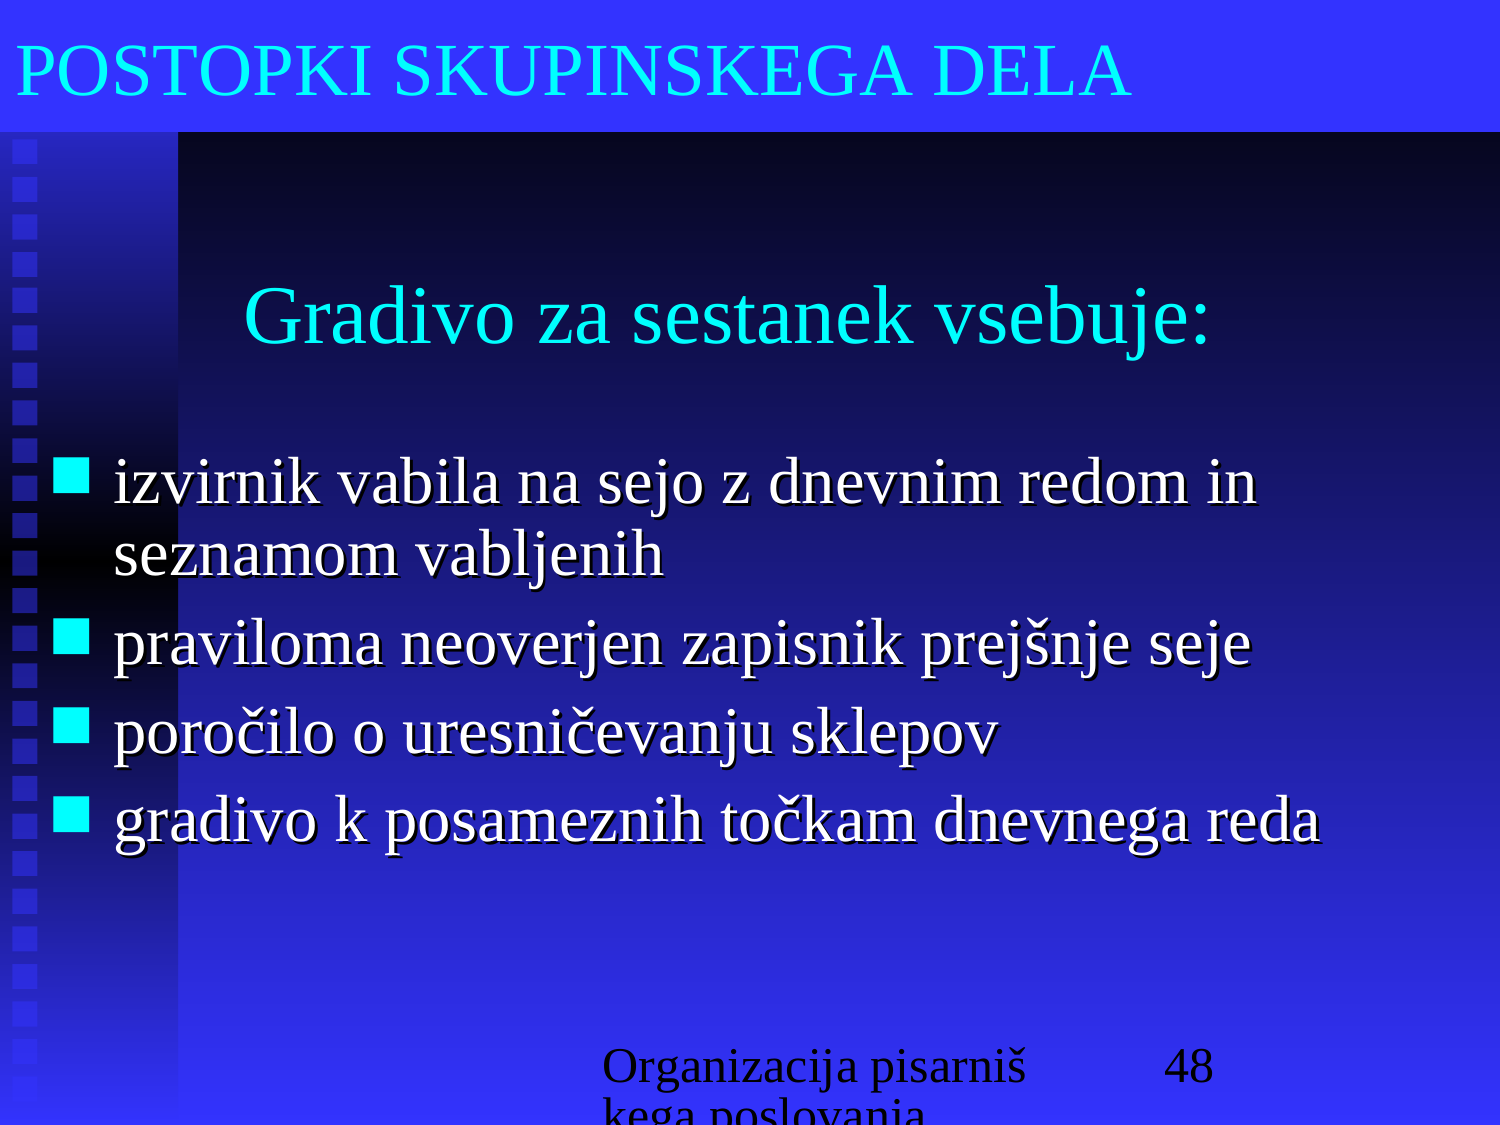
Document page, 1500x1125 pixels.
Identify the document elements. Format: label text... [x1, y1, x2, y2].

text_box Gradivo za sestanek vsebuje: [228, 252, 1268, 369]
title POSTOPKI SKUPINSKEGA DELA [0, 0, 1500, 132]
list izvirnik vabila na sejo z dnevnim redom in seznamom vabljenih praviloma neoverjen zapisnik prejšnje seje poročilo o uresničevanju sklepov gradivo k posameznih točkam dnevnega reda [42, 438, 1466, 952]
